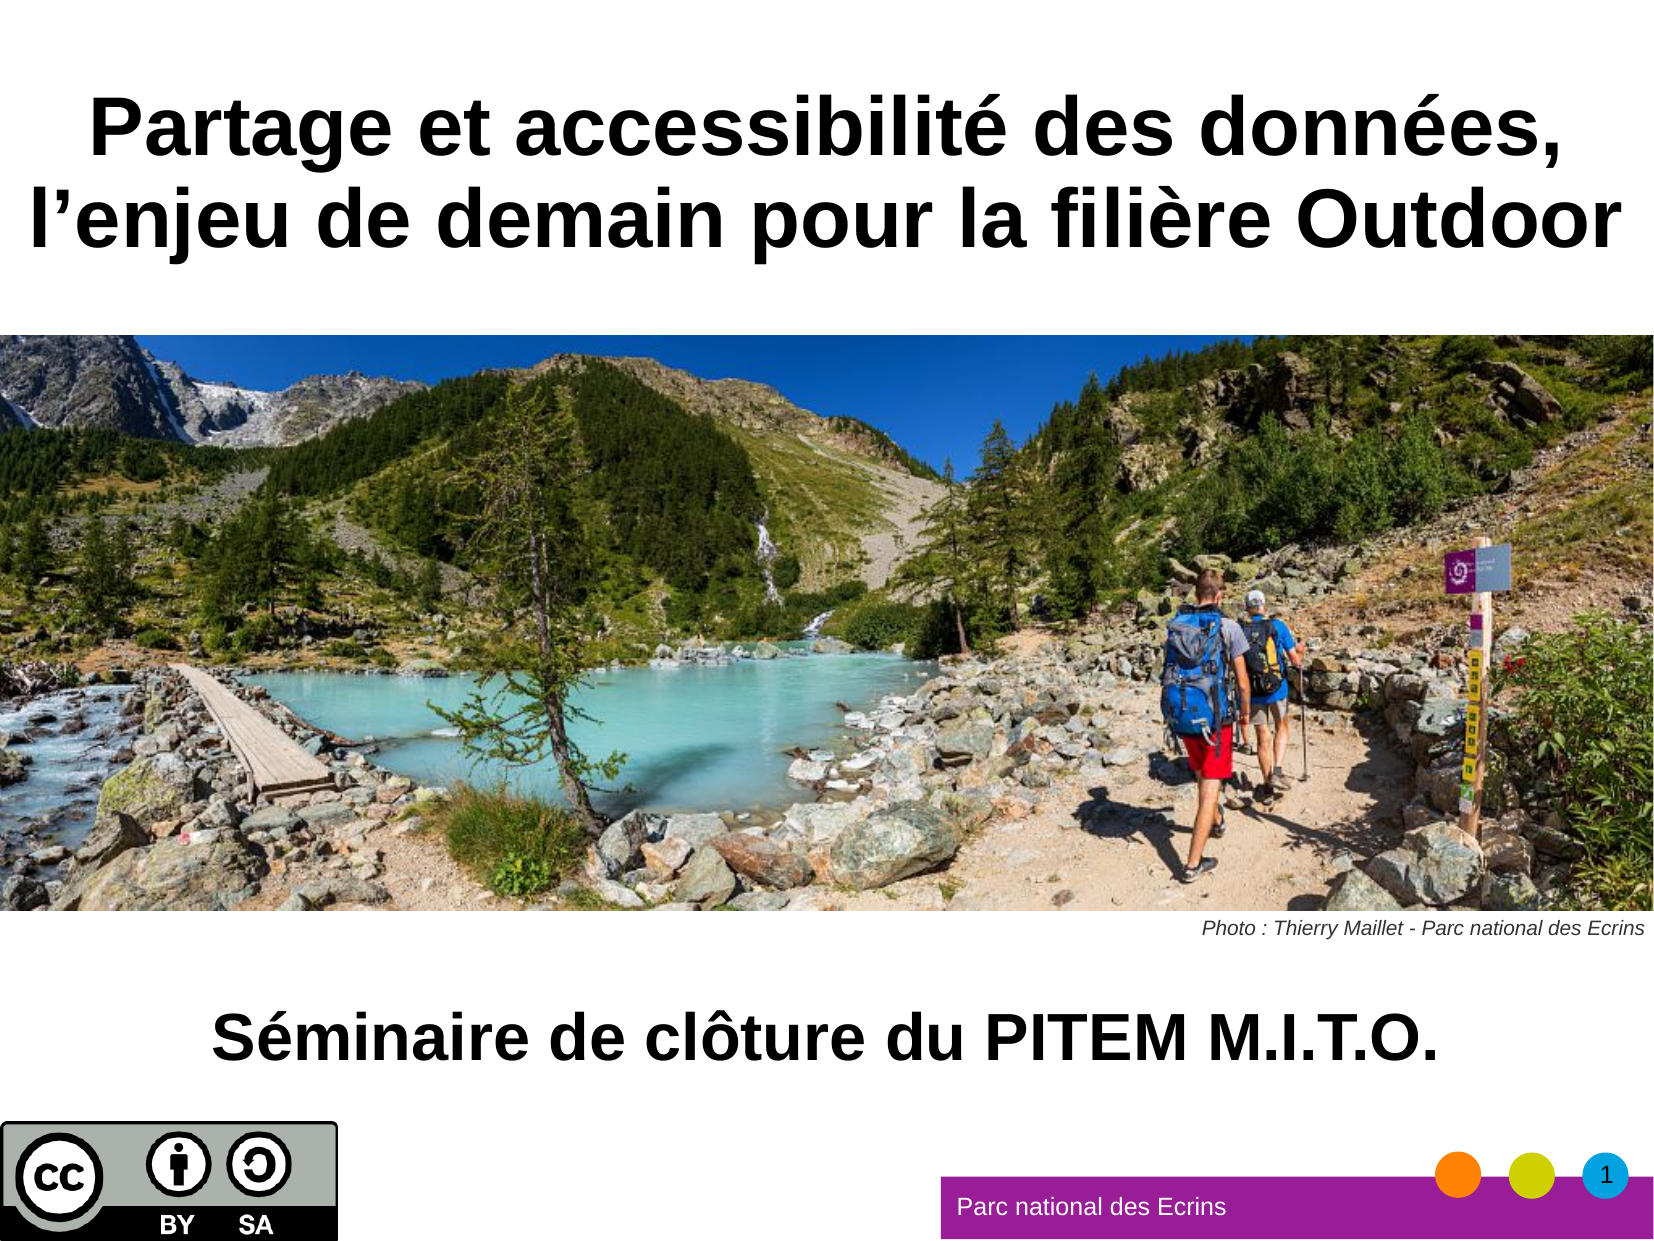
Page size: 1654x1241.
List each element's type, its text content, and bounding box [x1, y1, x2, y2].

picture [0, 1121, 338, 1241]
text_box Photo : Thierry Maillet - Parc national des Ecrins [1187, 909, 1654, 948]
picture [0, 335, 1654, 911]
title Partage et accessibilité des données, l’enjeu de demain pour la filière Outdoor [0, 53, 1654, 266]
title Séminaire de clôture du PITEM M.I.T.O. [0, 927, 1654, 1075]
